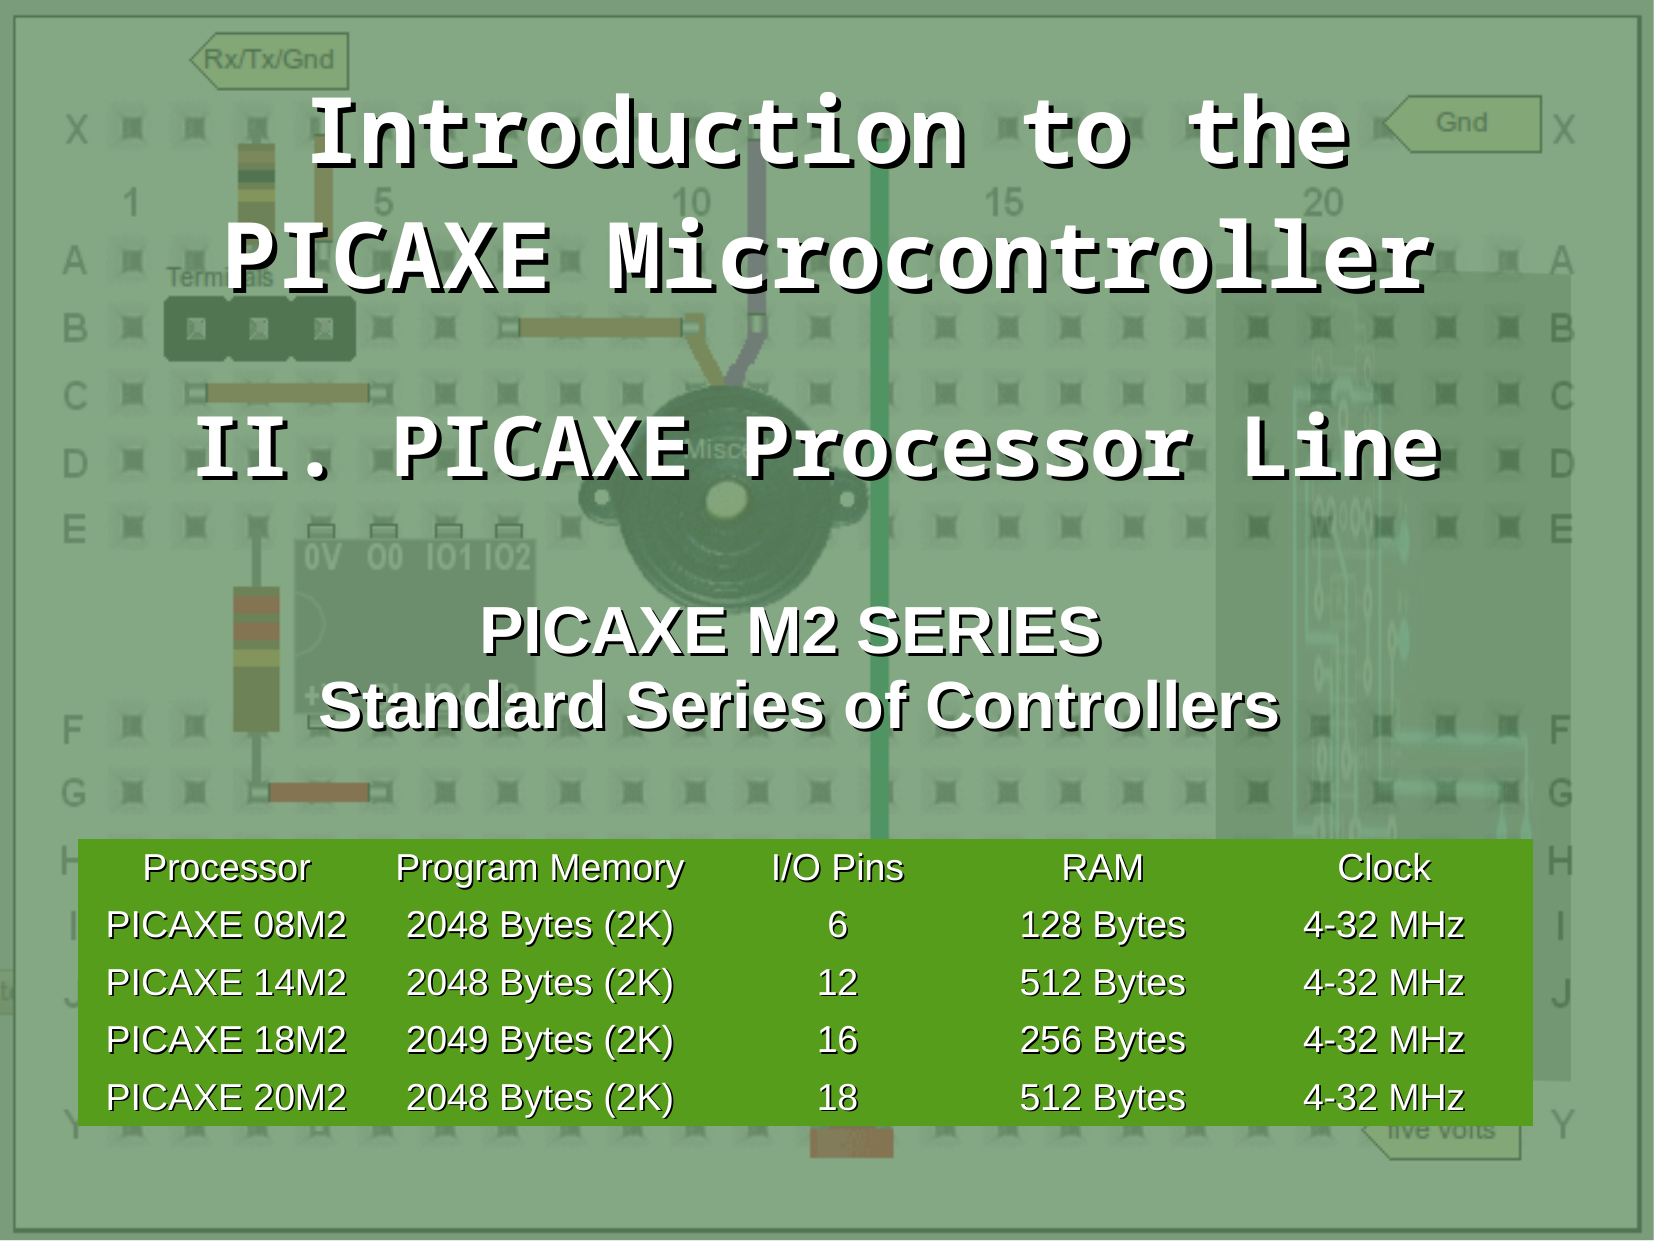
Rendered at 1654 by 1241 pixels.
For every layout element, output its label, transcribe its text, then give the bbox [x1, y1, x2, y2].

title Introduction to the PICAXE Microcontroller [82, 75, 1571, 306]
table_header Clock [1235, 839, 1533, 896]
table_cell 2049 Bytes (2K) [375, 1011, 705, 1068]
picture [0, 0, 1654, 1241]
table_cell 512 Bytes [970, 1068, 1235, 1126]
table_cell PICAXE 18M2 [78, 1011, 375, 1068]
table_cell 4-32 MHz [1235, 1011, 1533, 1068]
table_cell 4-32 MHz [1235, 953, 1533, 1011]
table_cell 2048 Bytes (2K) [375, 953, 705, 1011]
table_header I/O Pins [705, 839, 970, 896]
table_cell 18 [705, 1068, 970, 1126]
table_cell 16 [705, 1011, 970, 1068]
table_cell 2048 Bytes (2K) [375, 896, 705, 953]
text_box PICAXE M2 SERIES Standard Series of Controllers [285, 585, 1297, 750]
table_cell 4-32 MHz [1235, 1068, 1533, 1126]
table_header Program Memory [375, 839, 705, 896]
table_cell 256 Bytes [970, 1011, 1235, 1068]
table_cell 512 Bytes [970, 953, 1235, 1011]
table_cell 12 [705, 953, 970, 1011]
table_cell 2048 Bytes (2K) [375, 1068, 705, 1126]
table_cell PICAXE 08M2 [78, 896, 375, 953]
table_cell 6 [705, 896, 970, 953]
table_cell 128 Bytes [970, 896, 1235, 953]
table_cell PICAXE 14M2 [78, 953, 375, 1011]
table_cell PICAXE 20M2 [78, 1068, 375, 1126]
table_cell 4-32 MHz [1235, 896, 1533, 953]
table_header Processor [78, 839, 375, 896]
table_header RAM [970, 839, 1235, 896]
subtitle II. PICAXE Processor Line [71, 406, 1561, 1153]
